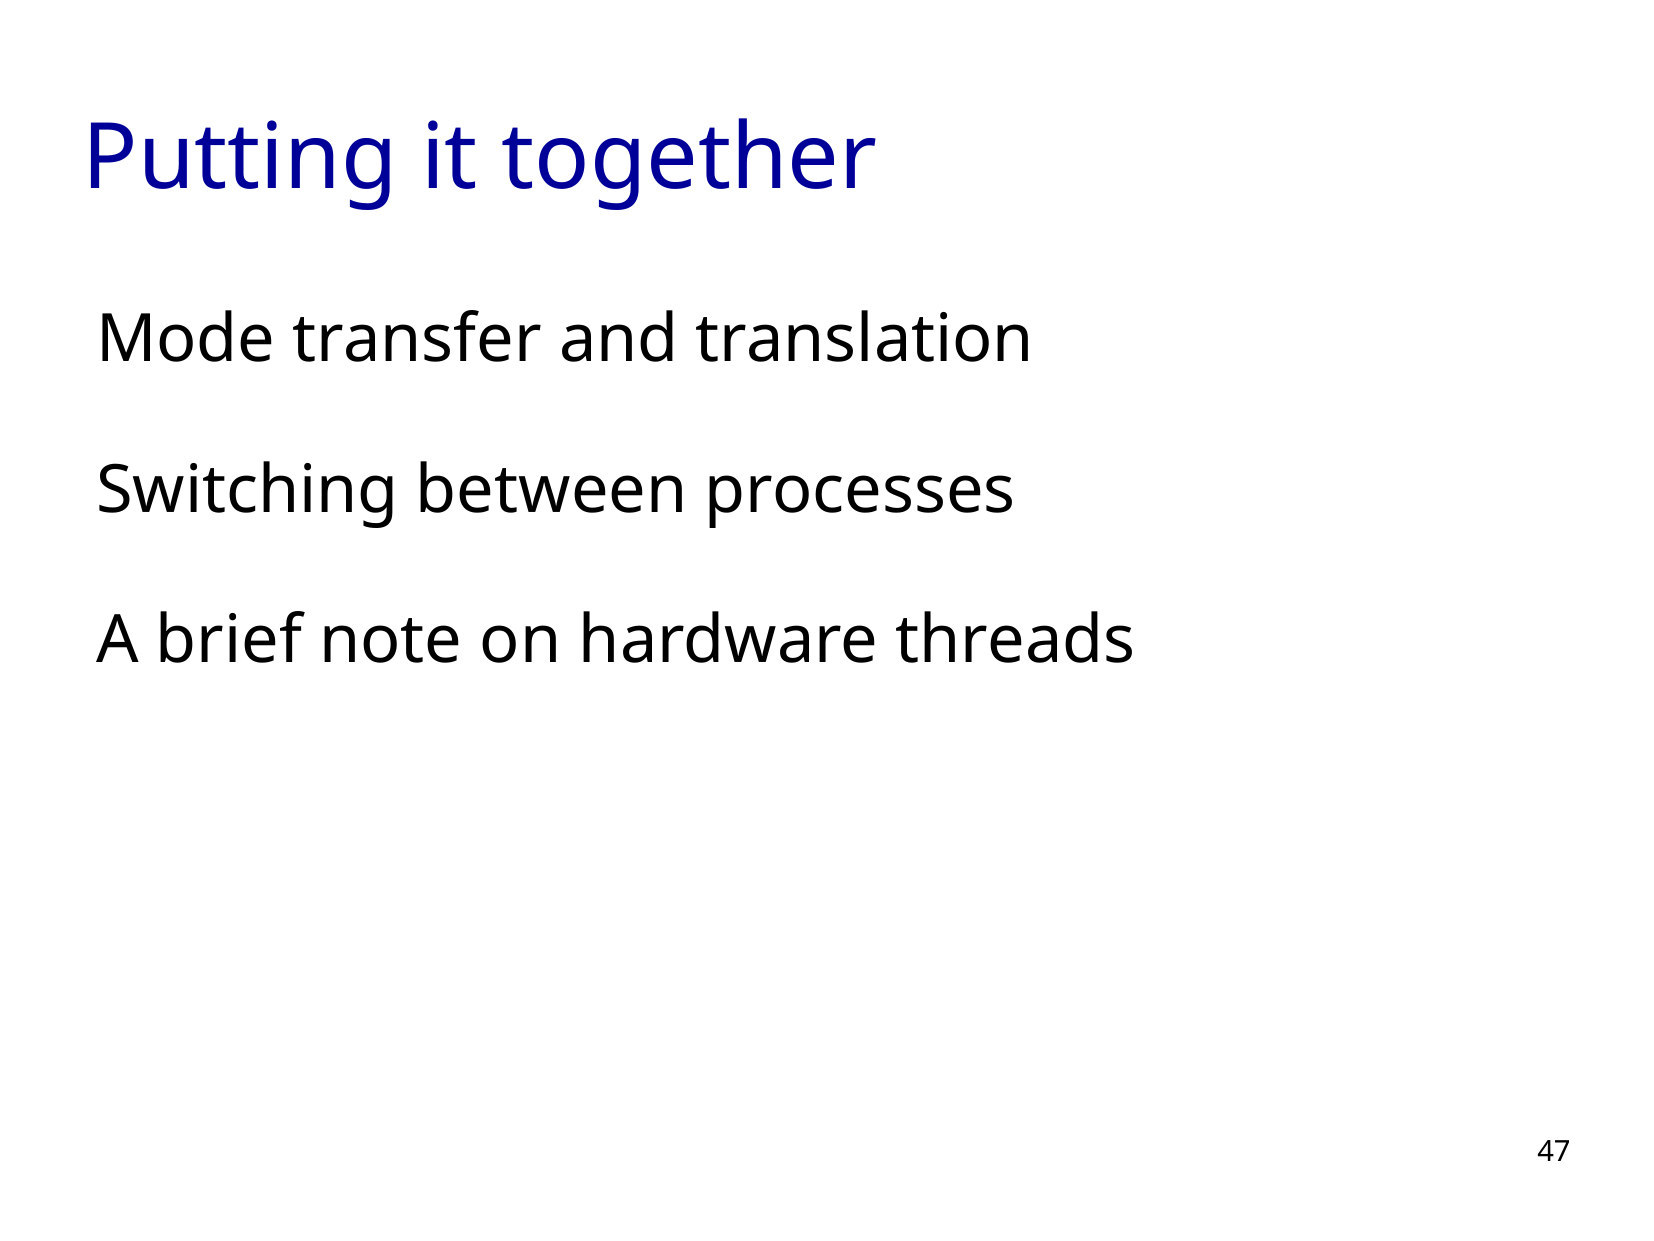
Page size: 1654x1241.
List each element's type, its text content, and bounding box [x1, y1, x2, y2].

title Putting it together [82, 49, 1571, 257]
list Mode transfer and translation Switching between processes A brief note on hardware threads [60, 290, 1571, 1096]
